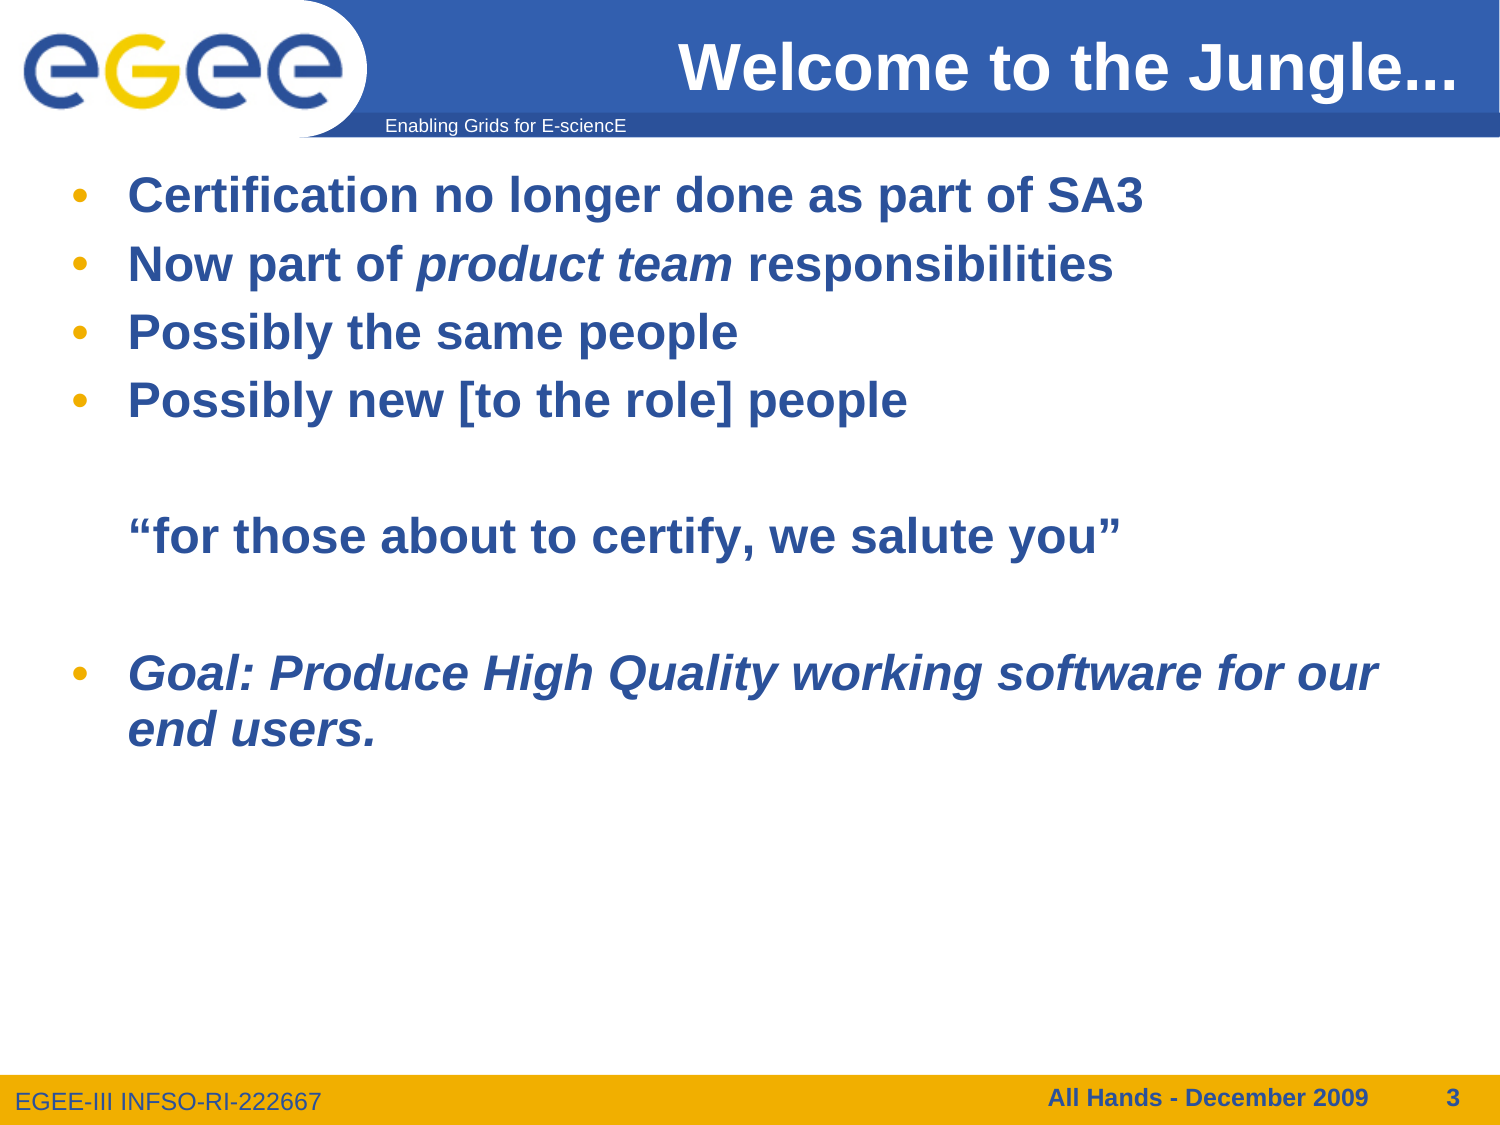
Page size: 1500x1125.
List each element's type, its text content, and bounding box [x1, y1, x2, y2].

title Welcome to the Jungle... [369, 10, 1475, 124]
picture [18, 30, 349, 112]
list Certification no longer done as part of SA3 Now part of product team responsibilities Possibly the same people Possibly new [to the role] people “for those about to certify, we salute you” Goal: Produce High Quality working software for our end users. [56, 159, 1466, 903]
